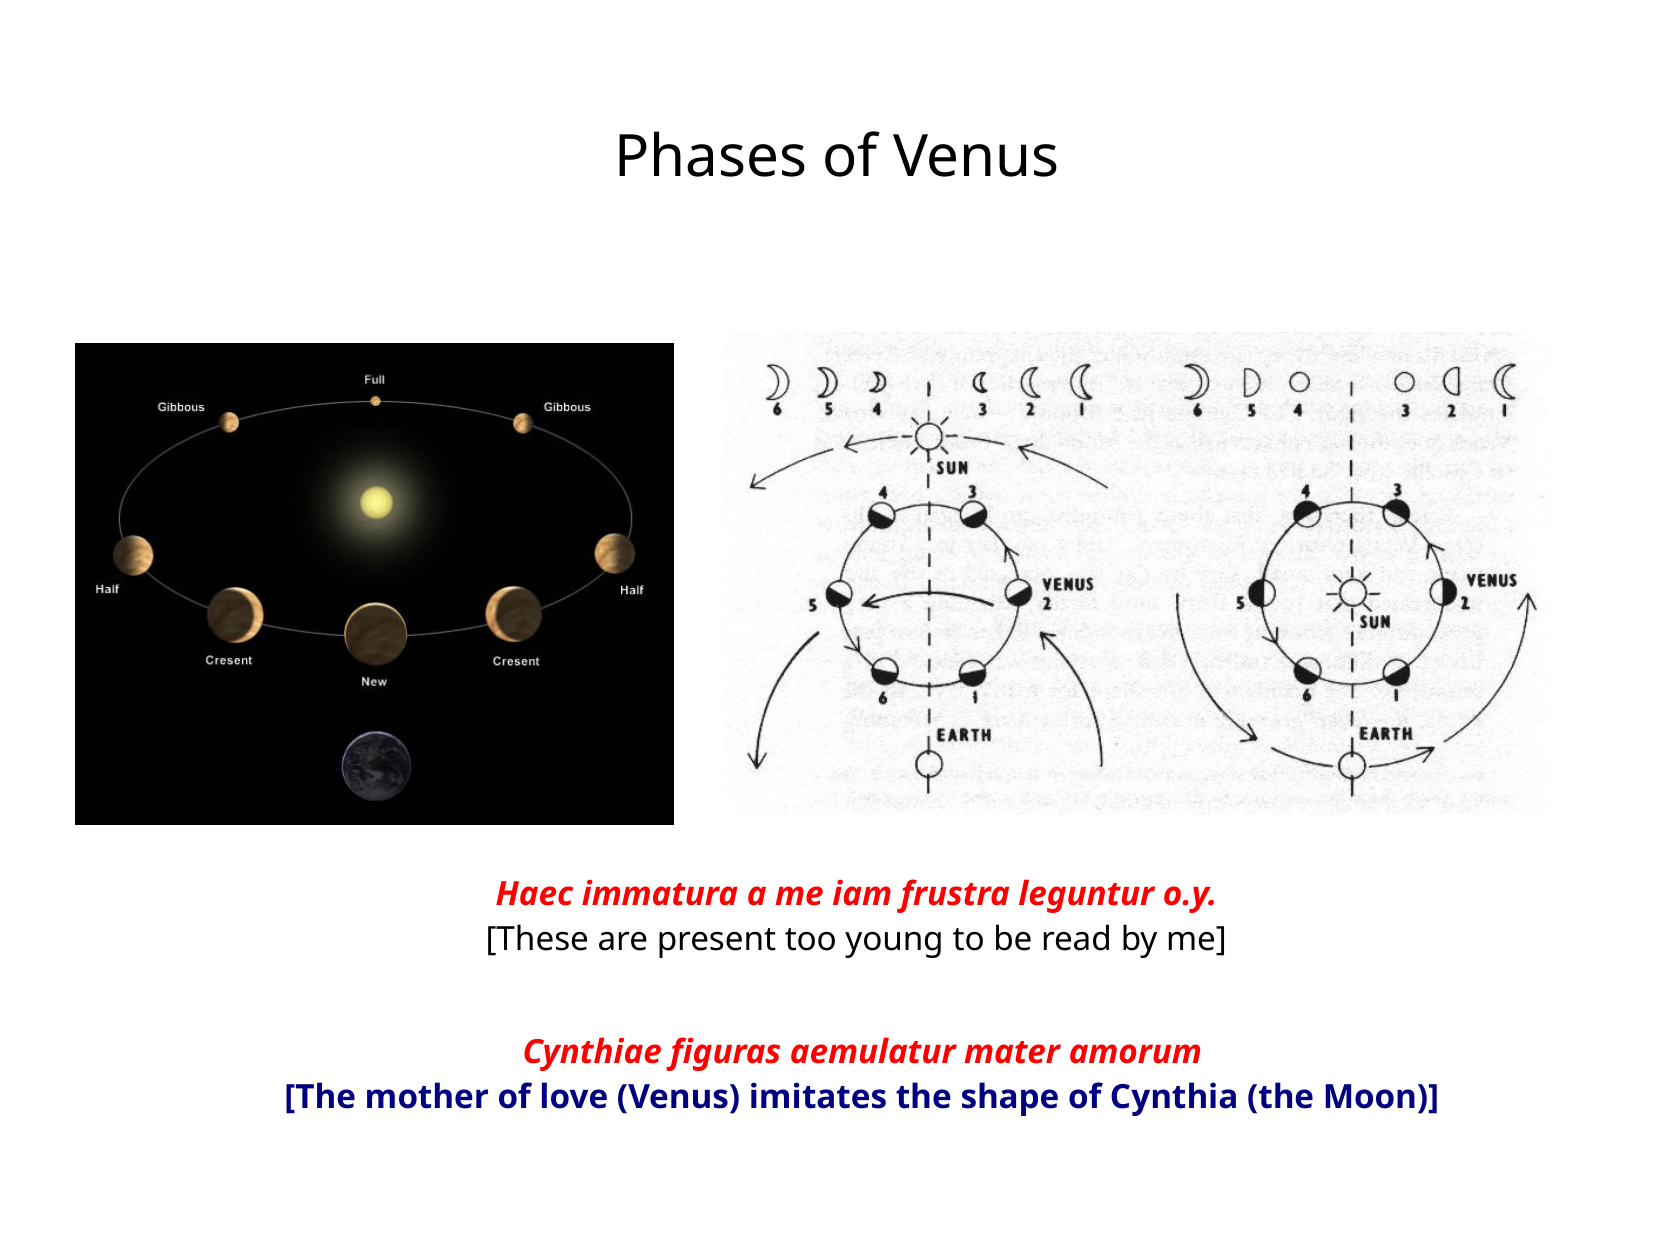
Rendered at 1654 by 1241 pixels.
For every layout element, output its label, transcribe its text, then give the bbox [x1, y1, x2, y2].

text_box Haec immatura a me iam frustra leguntur o.y. [These are present too young to be read by me] [412, 862, 1302, 971]
text_box Cynthiae figuras aemulatur mater amorum [The mother of love (Venus) imitates the shape of Cynthia (the Moon)] [225, 1020, 1501, 1129]
picture [724, 332, 1552, 815]
title Phases of Venus [82, 49, 1571, 257]
picture [75, 343, 674, 826]
